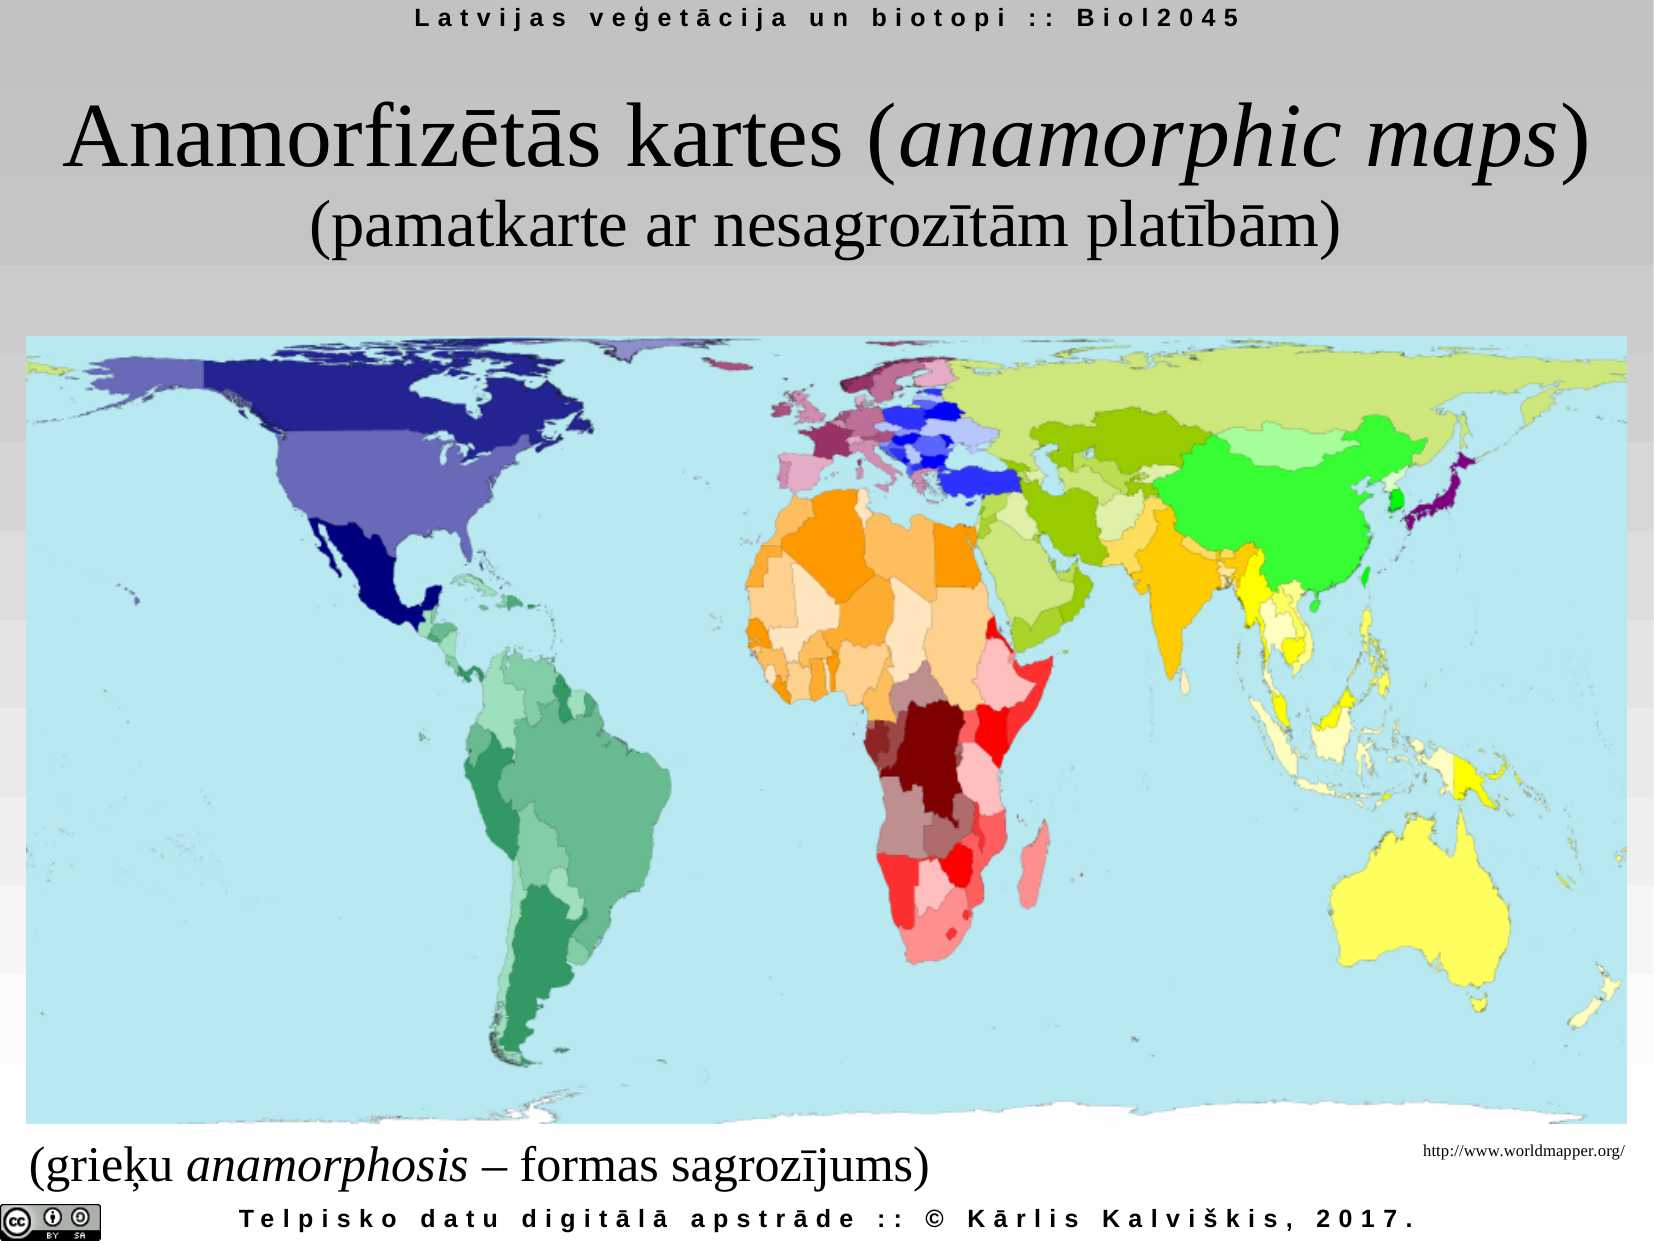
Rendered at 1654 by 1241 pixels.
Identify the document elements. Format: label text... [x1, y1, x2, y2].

text_box (grieķu anamorphosis – formas sagrozījums) [28, 1136, 931, 1193]
picture [0, 0, 1654, 1241]
text_box http://www.worldmapper.org/ [1425, 1141, 1626, 1161]
title Anamorfizētās kartes (anamorphic maps) (pamatkarte ar nesagrozītām platībām) [29, 49, 1625, 296]
